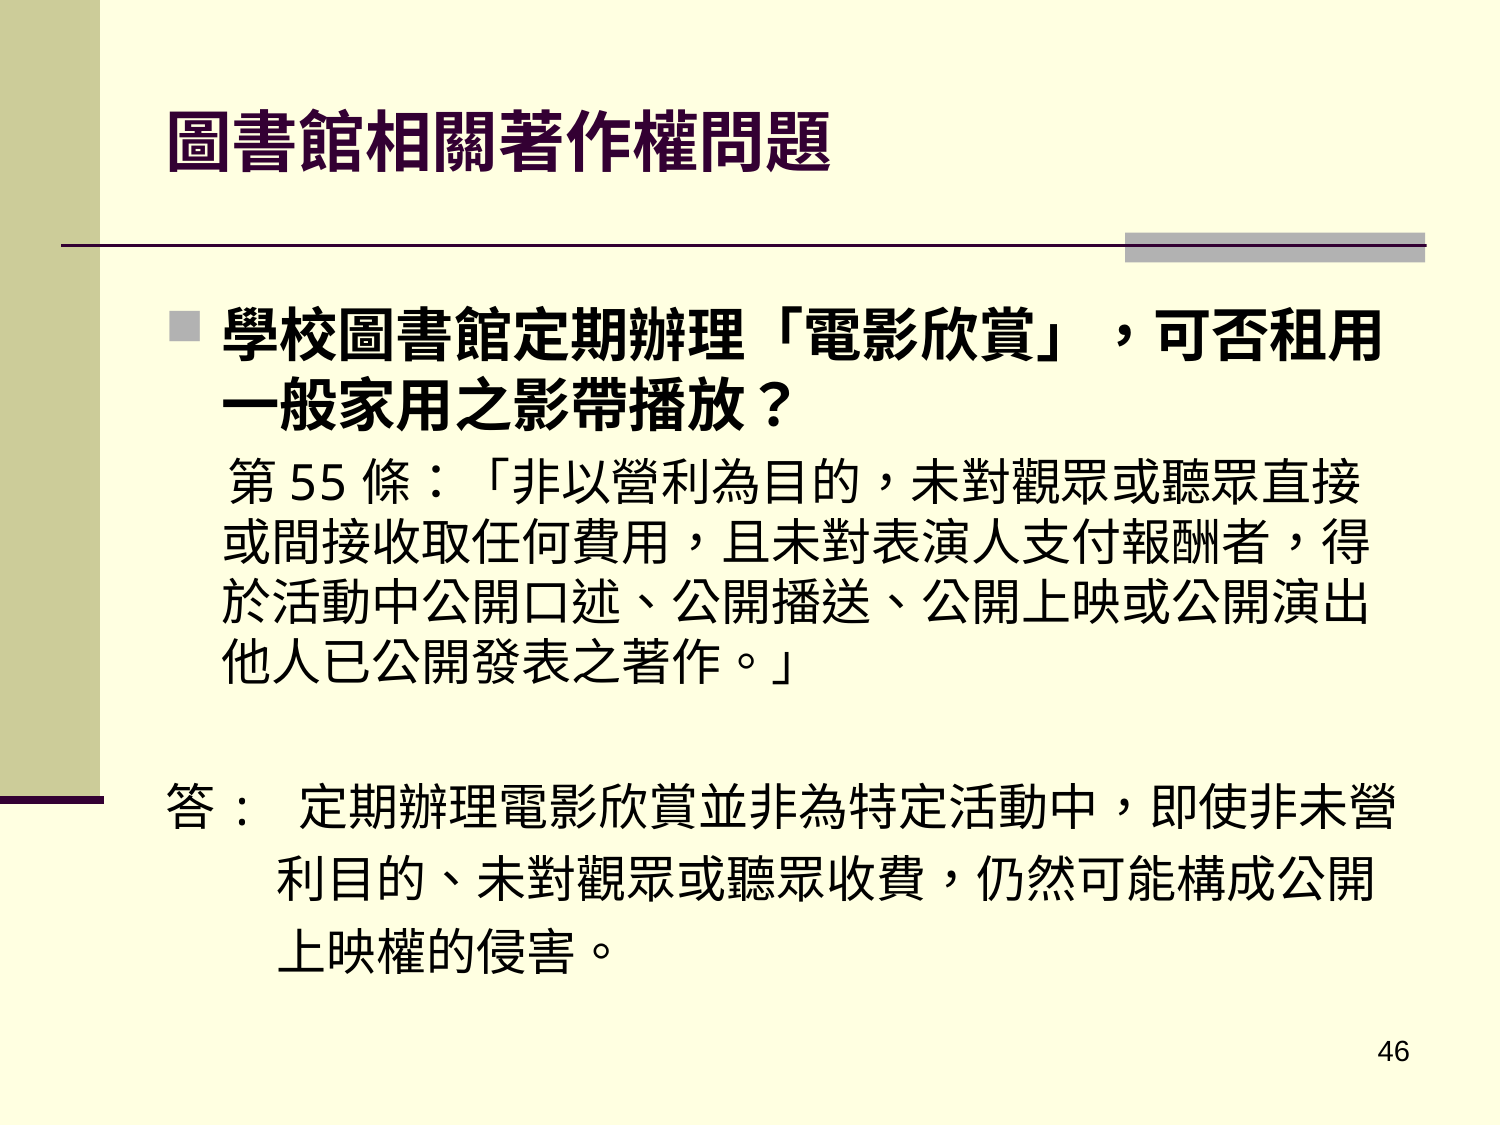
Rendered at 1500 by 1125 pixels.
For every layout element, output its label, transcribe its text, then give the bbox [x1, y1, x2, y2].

text_box <編號> [1074, 1024, 1426, 1103]
title 圖書館相關著作權問題 [150, 45, 1426, 234]
list 學校圖書館定期辦理「電影欣賞」，可否租用一般家用之影帶播放？ 第55條：「非以營利為目的，未對觀眾或聽眾直接或間接收取任何費用，且未對表演人支付報酬者，得於活動中公開口述、公開播送、公開上映或公開演出他人已公開發表之著作。」 答: 定期辦理電影欣賞並非為特定活動中，即使非未營 利目的、未對觀眾或聽眾收費，仍然可能構成公開 上映權的侵害。 [150, 290, 1426, 1006]
